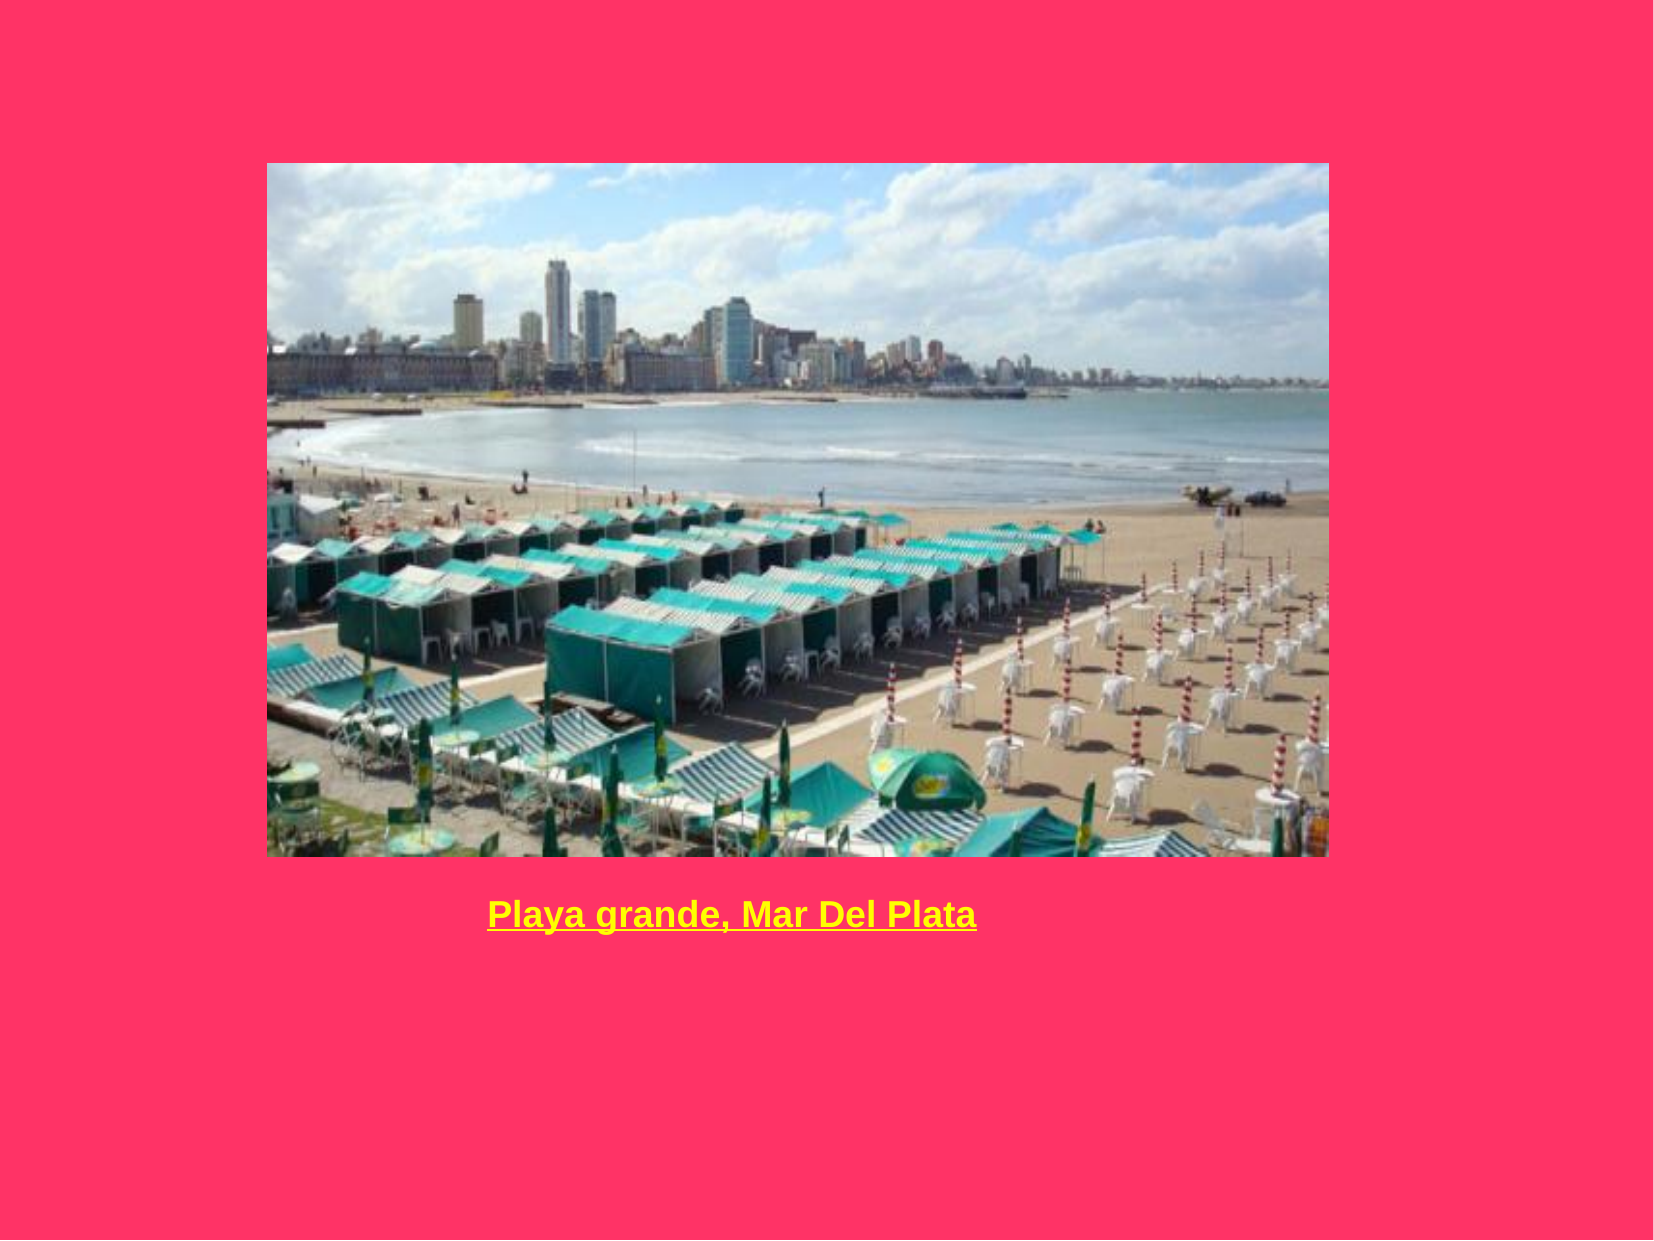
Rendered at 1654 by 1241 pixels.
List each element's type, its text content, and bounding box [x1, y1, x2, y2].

picture [267, 163, 1329, 857]
text_box Playa grande, Mar Del Plata [472, 885, 1270, 944]
